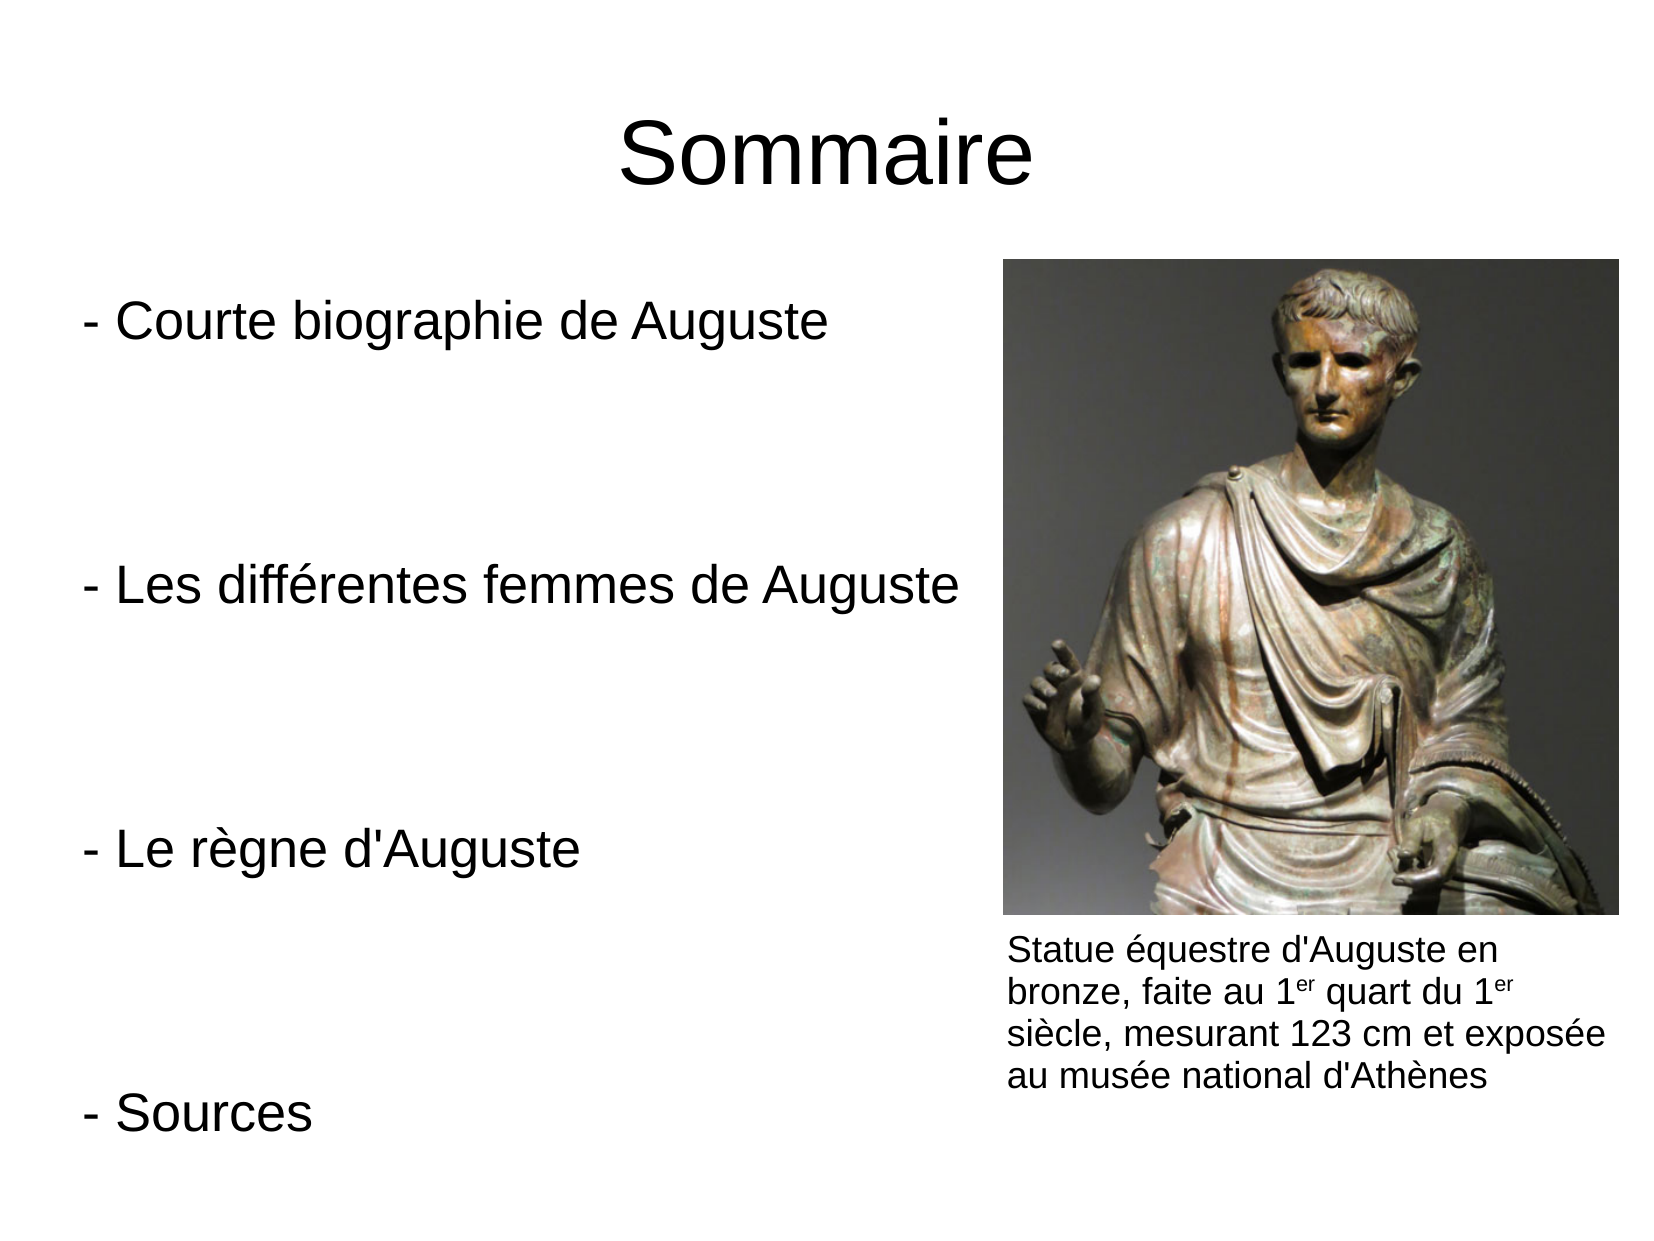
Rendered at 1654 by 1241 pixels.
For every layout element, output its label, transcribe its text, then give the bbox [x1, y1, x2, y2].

picture [1003, 259, 1619, 915]
list - Courte biographie de Auguste - Les différentes femmes de Auguste - Le règne d'Auguste - Sources [82, 290, 1004, 1146]
title Sommaire [82, 49, 1571, 257]
text_box Statue équestre d'Auguste en bronze, faite au 1er quart du 1er siècle, mesurant 123 cm et exposée au musée national d'Athènes [992, 921, 1630, 1149]
